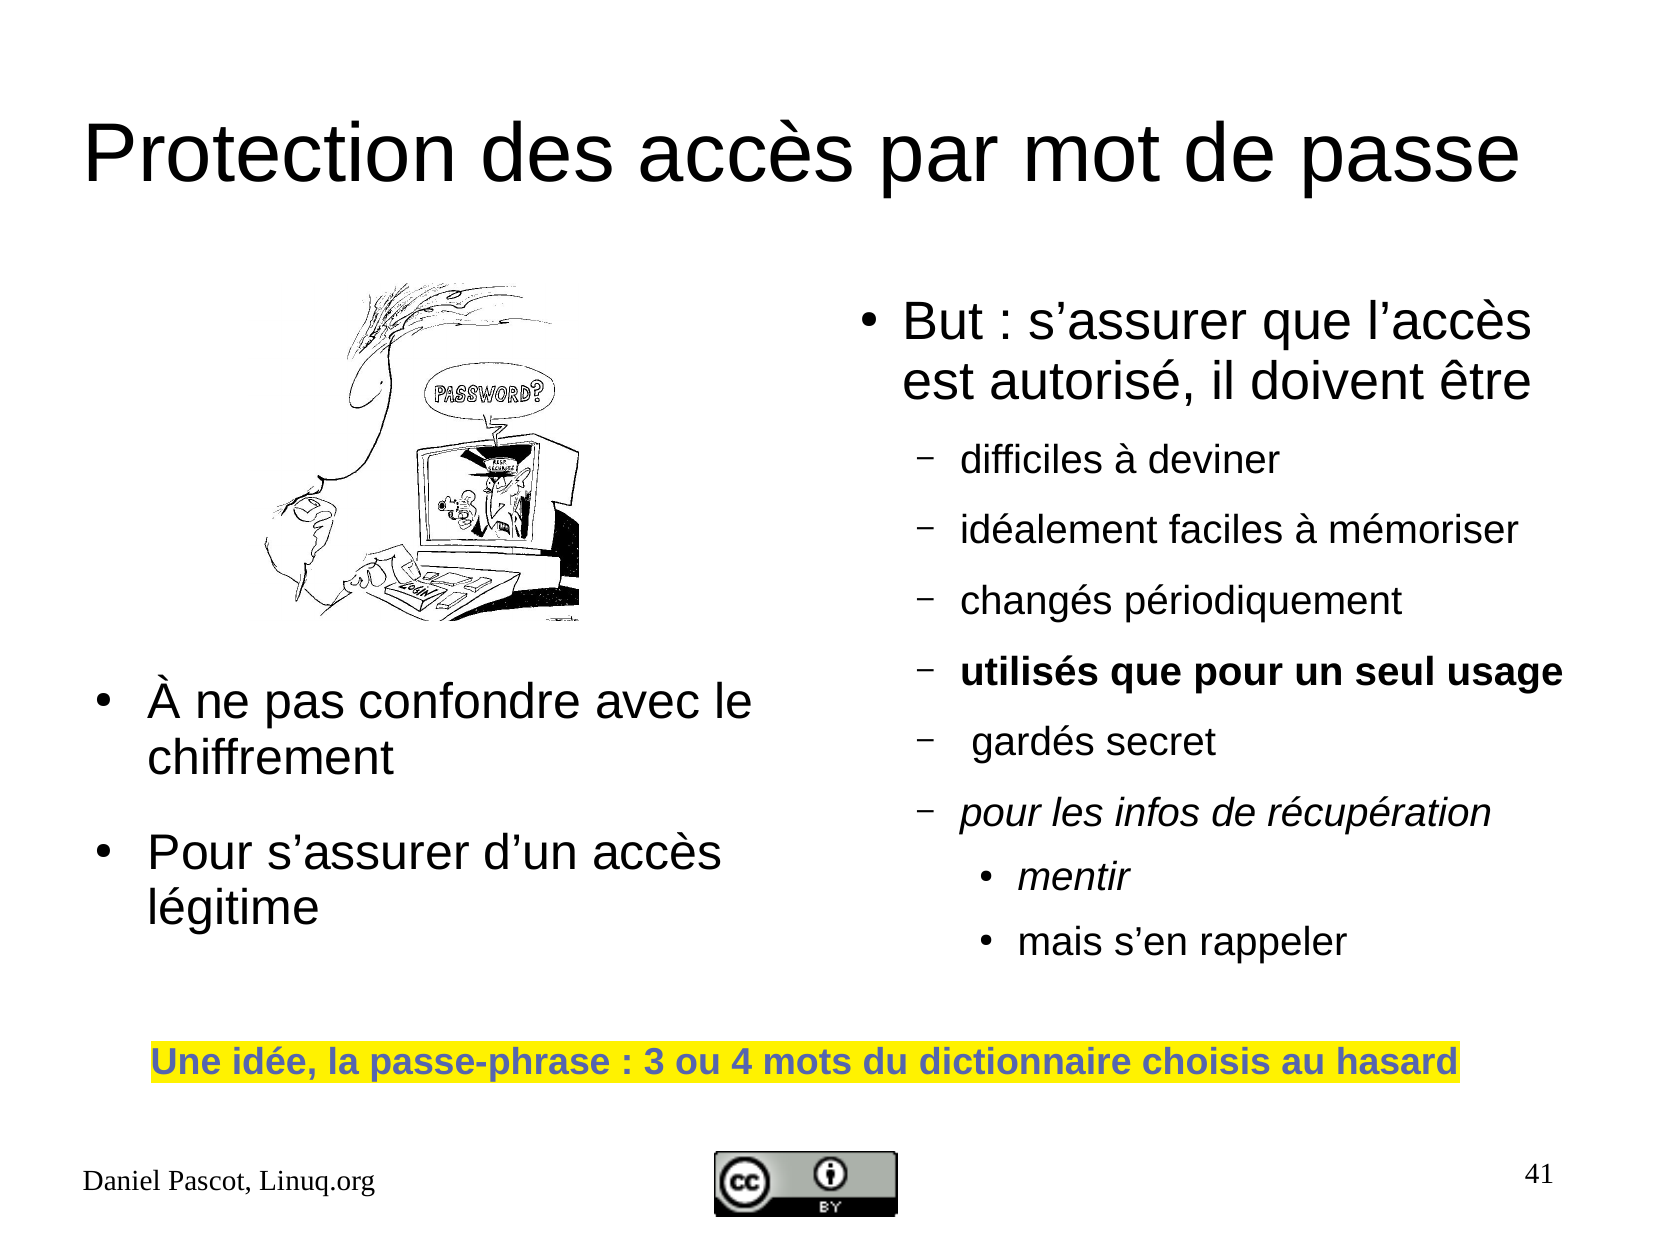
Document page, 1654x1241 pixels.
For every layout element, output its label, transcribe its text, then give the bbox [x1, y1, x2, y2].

picture [714, 1151, 898, 1217]
text_box Une idée, la passe-phrase : 3 ou 4 mots du dictionnaire choisis au hasard [135, 1033, 1488, 1091]
title Protection des accès par mot de passe [82, 49, 1571, 257]
picture [248, 283, 579, 621]
list But : s’assurer que l’accès est autorisé, il doivent être difficiles à deviner idéalement faciles à mémoriser changés périodiquement utilisés que pour un seul usage gardés secret pour les infos de récupération mentir mais s’en rappeler [845, 290, 1572, 1010]
list À ne pas confondre avec le chiffrement Pour s’assurer d’un accès légitime [76, 673, 804, 1017]
